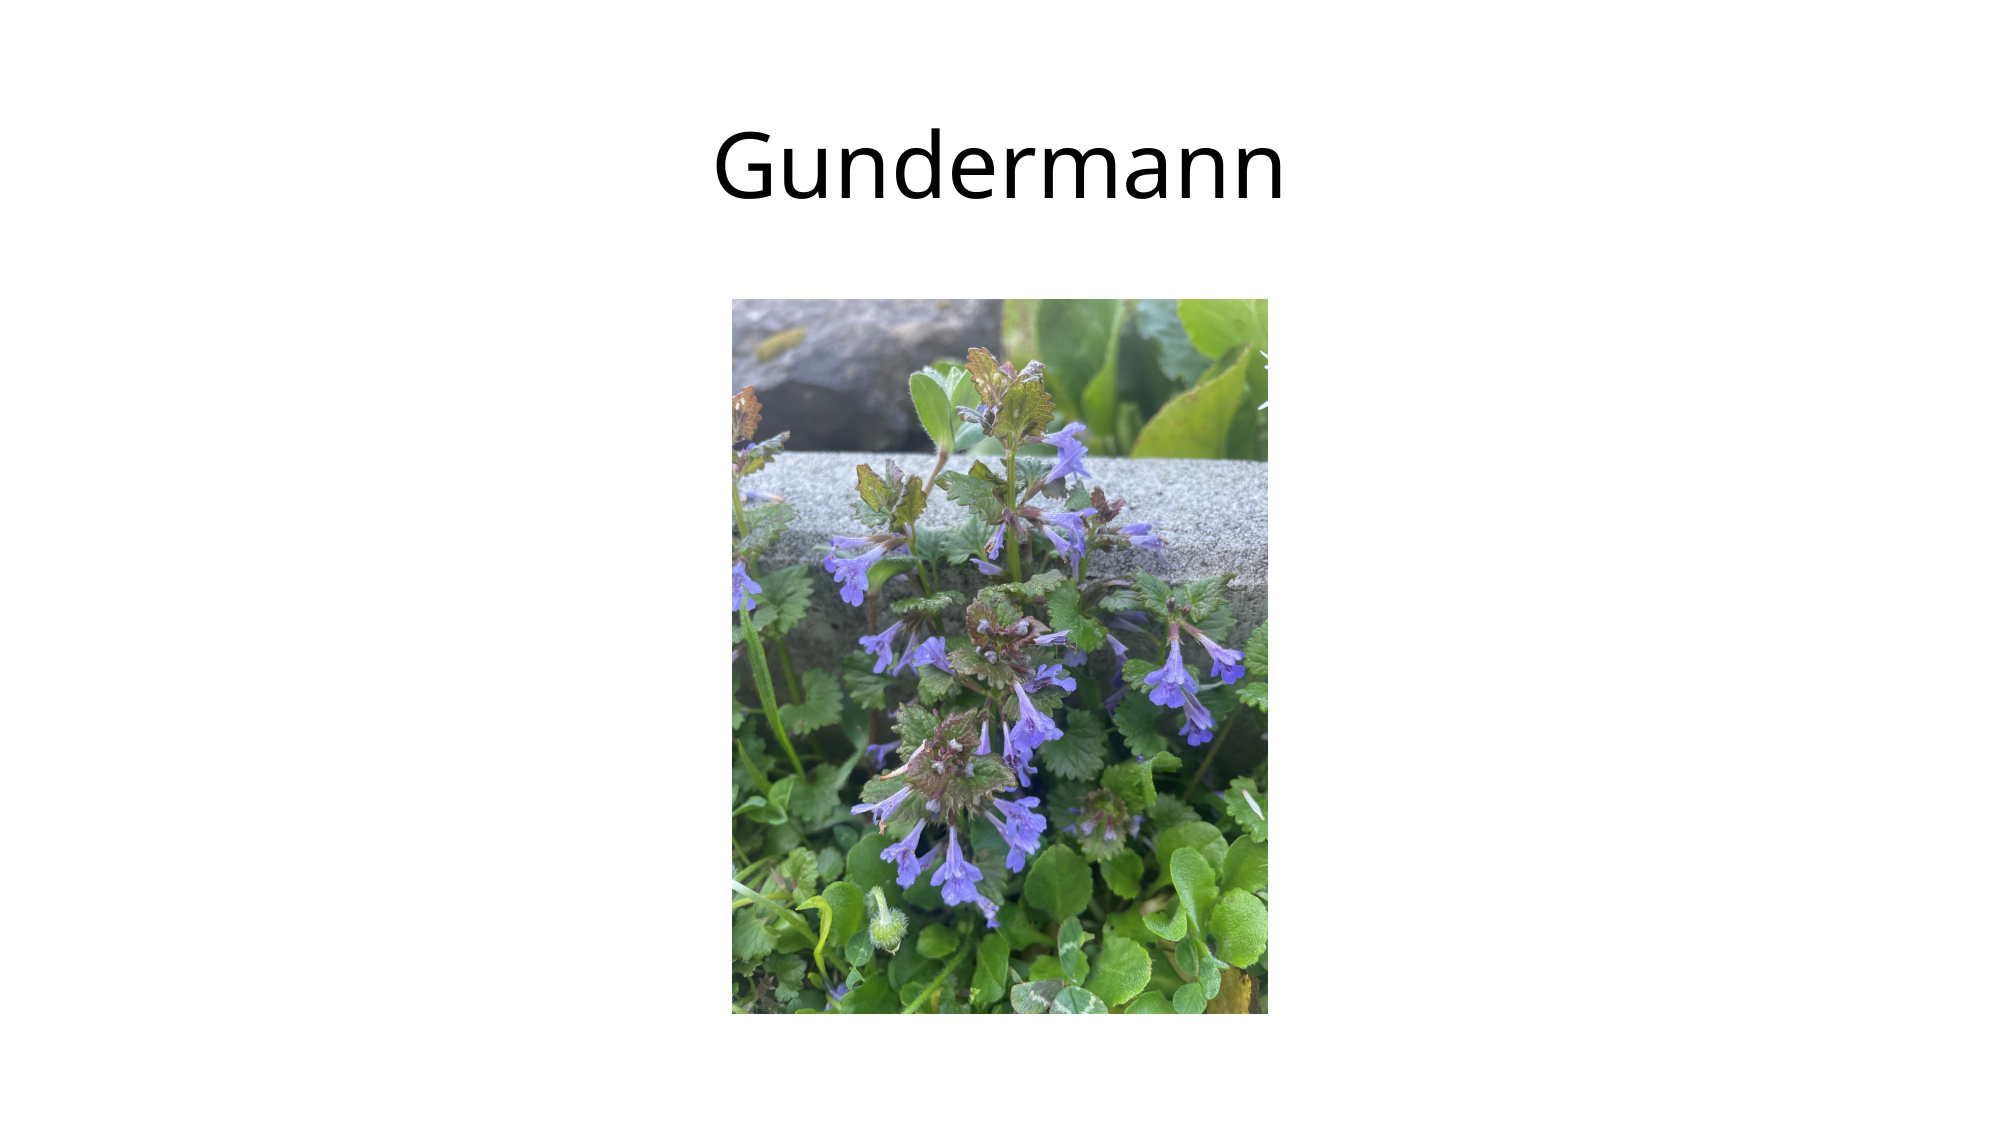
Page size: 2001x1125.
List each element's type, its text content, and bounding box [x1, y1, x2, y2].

title Gundermann [137, 59, 1863, 278]
picture [732, 299, 1268, 1014]
